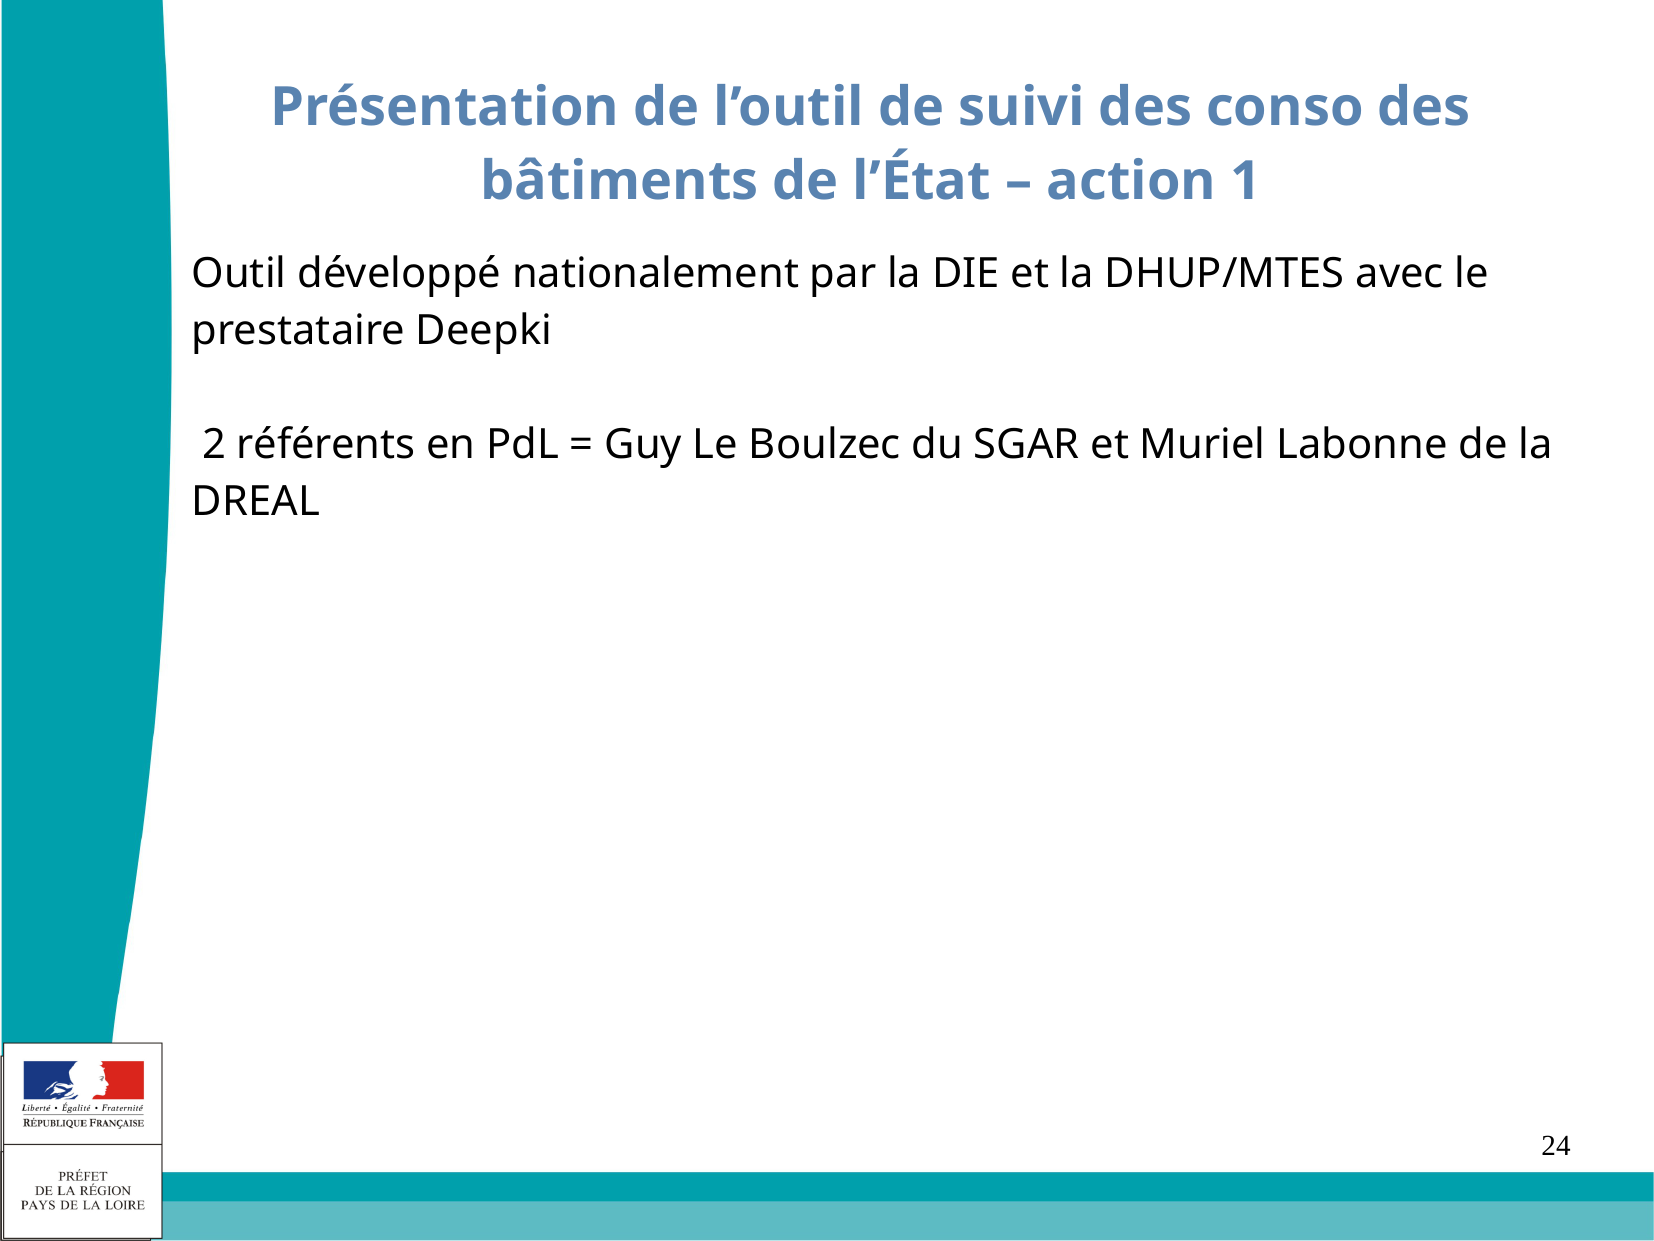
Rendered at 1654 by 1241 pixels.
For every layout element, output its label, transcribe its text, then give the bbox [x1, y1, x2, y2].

text_box Présentation de l’outil de suivi des conso des bâtiments de l’État – action 1 [206, 59, 1536, 184]
text_box Outil développé nationalement par la DIE et la DHUP/MTES avec le prestataire Deepki 2 référents en PdL = Guy Le Boulzec du SGAR et Muriel Labonne de la DREAL [177, 235, 1654, 1075]
picture [0, 0, 1654, 1241]
